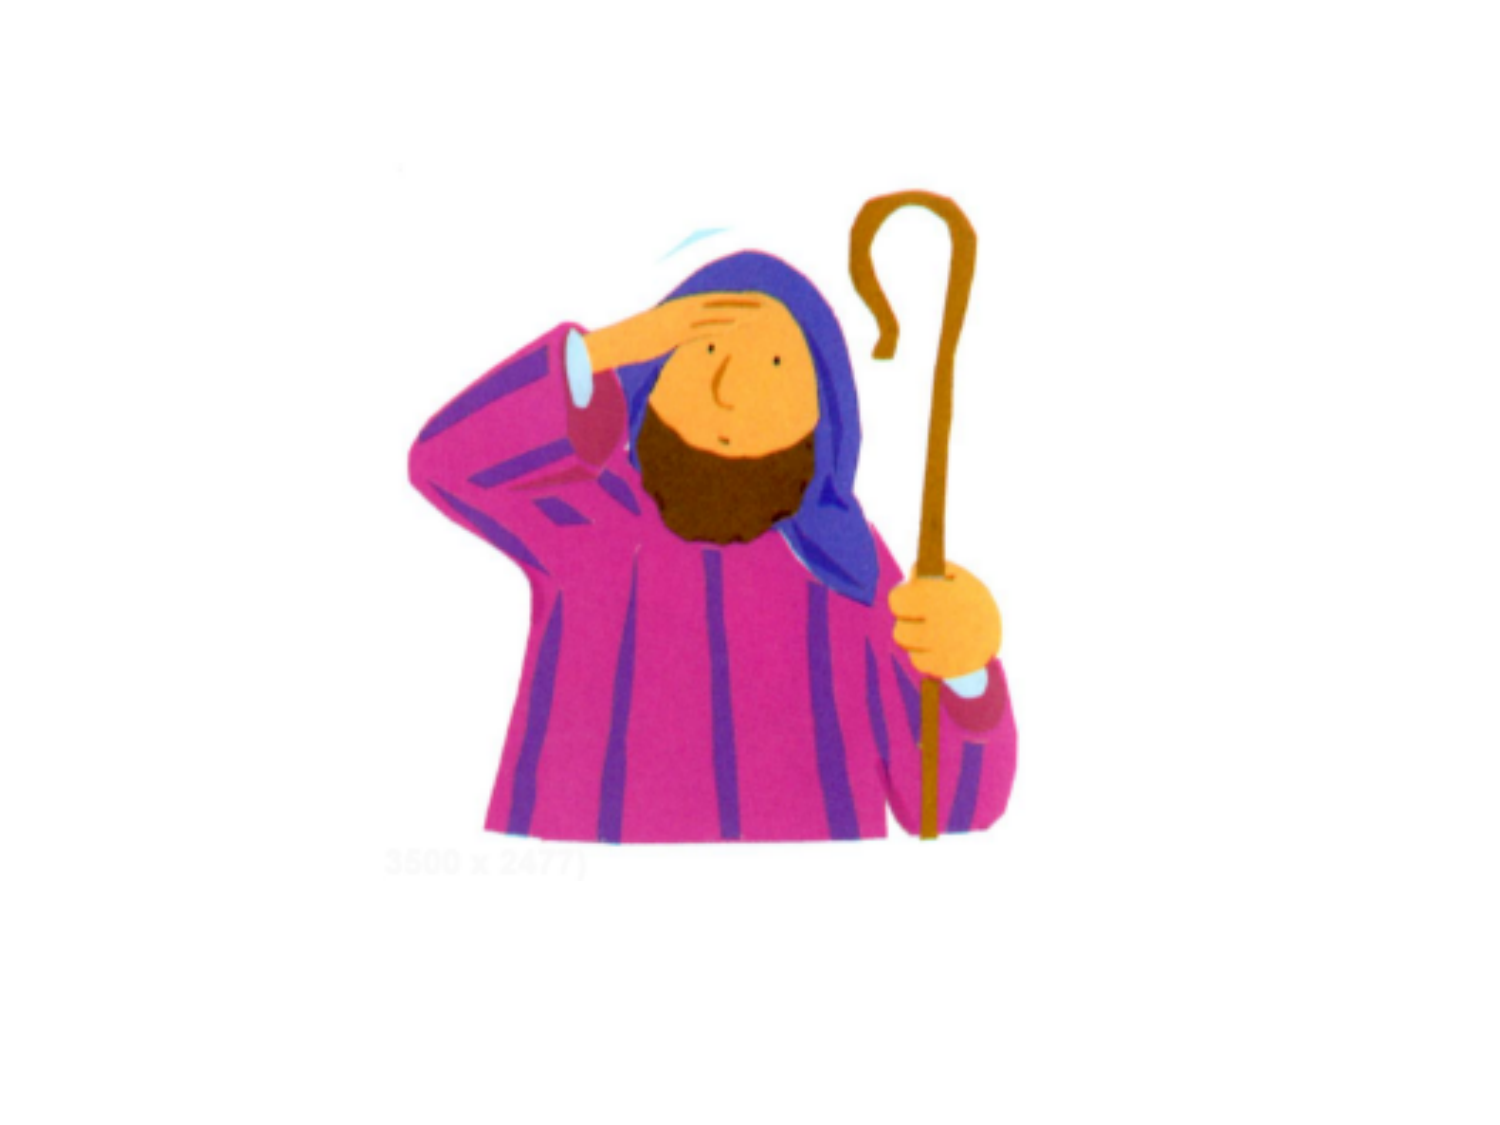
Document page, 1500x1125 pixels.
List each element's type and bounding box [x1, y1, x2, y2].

picture [383, 144, 1128, 881]
